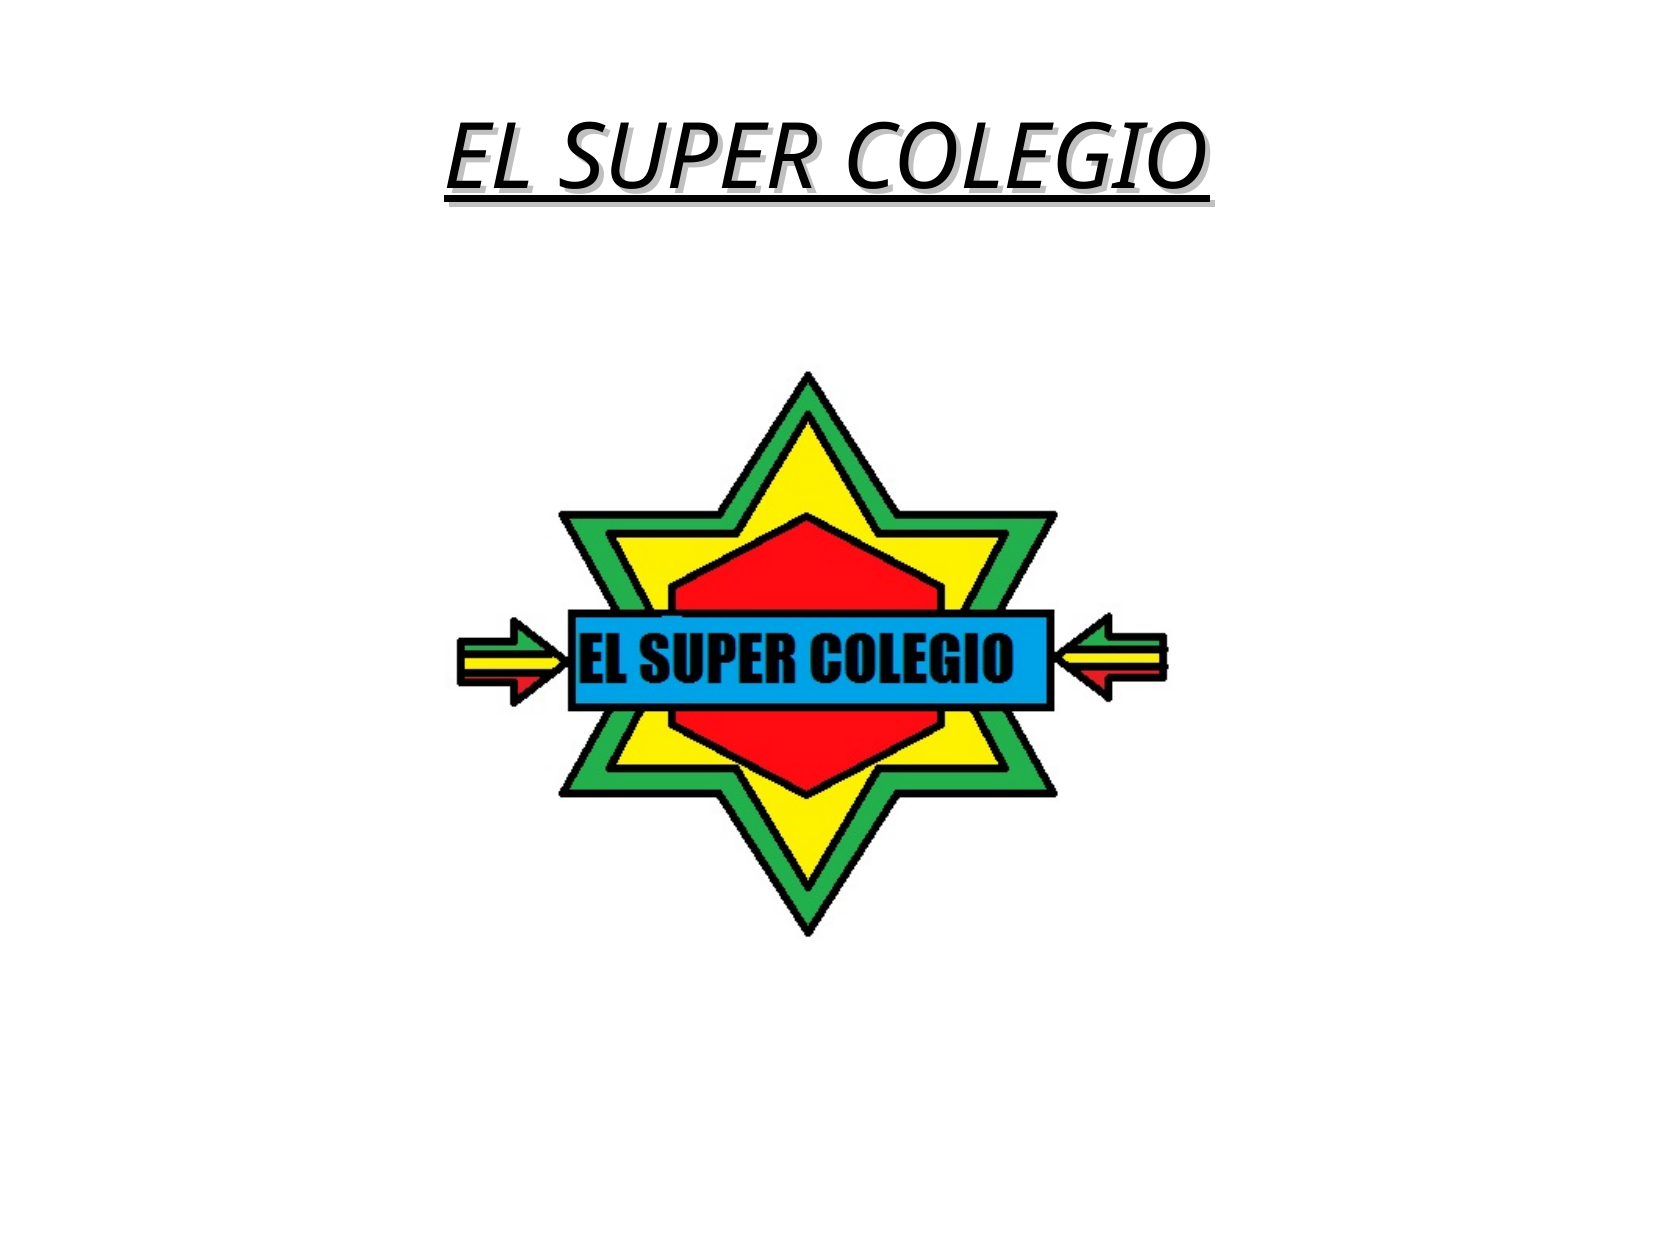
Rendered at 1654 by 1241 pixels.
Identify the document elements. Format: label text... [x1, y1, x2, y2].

picture [196, 314, 1477, 1034]
title EL SUPER COLEGIO [82, 49, 1571, 257]
